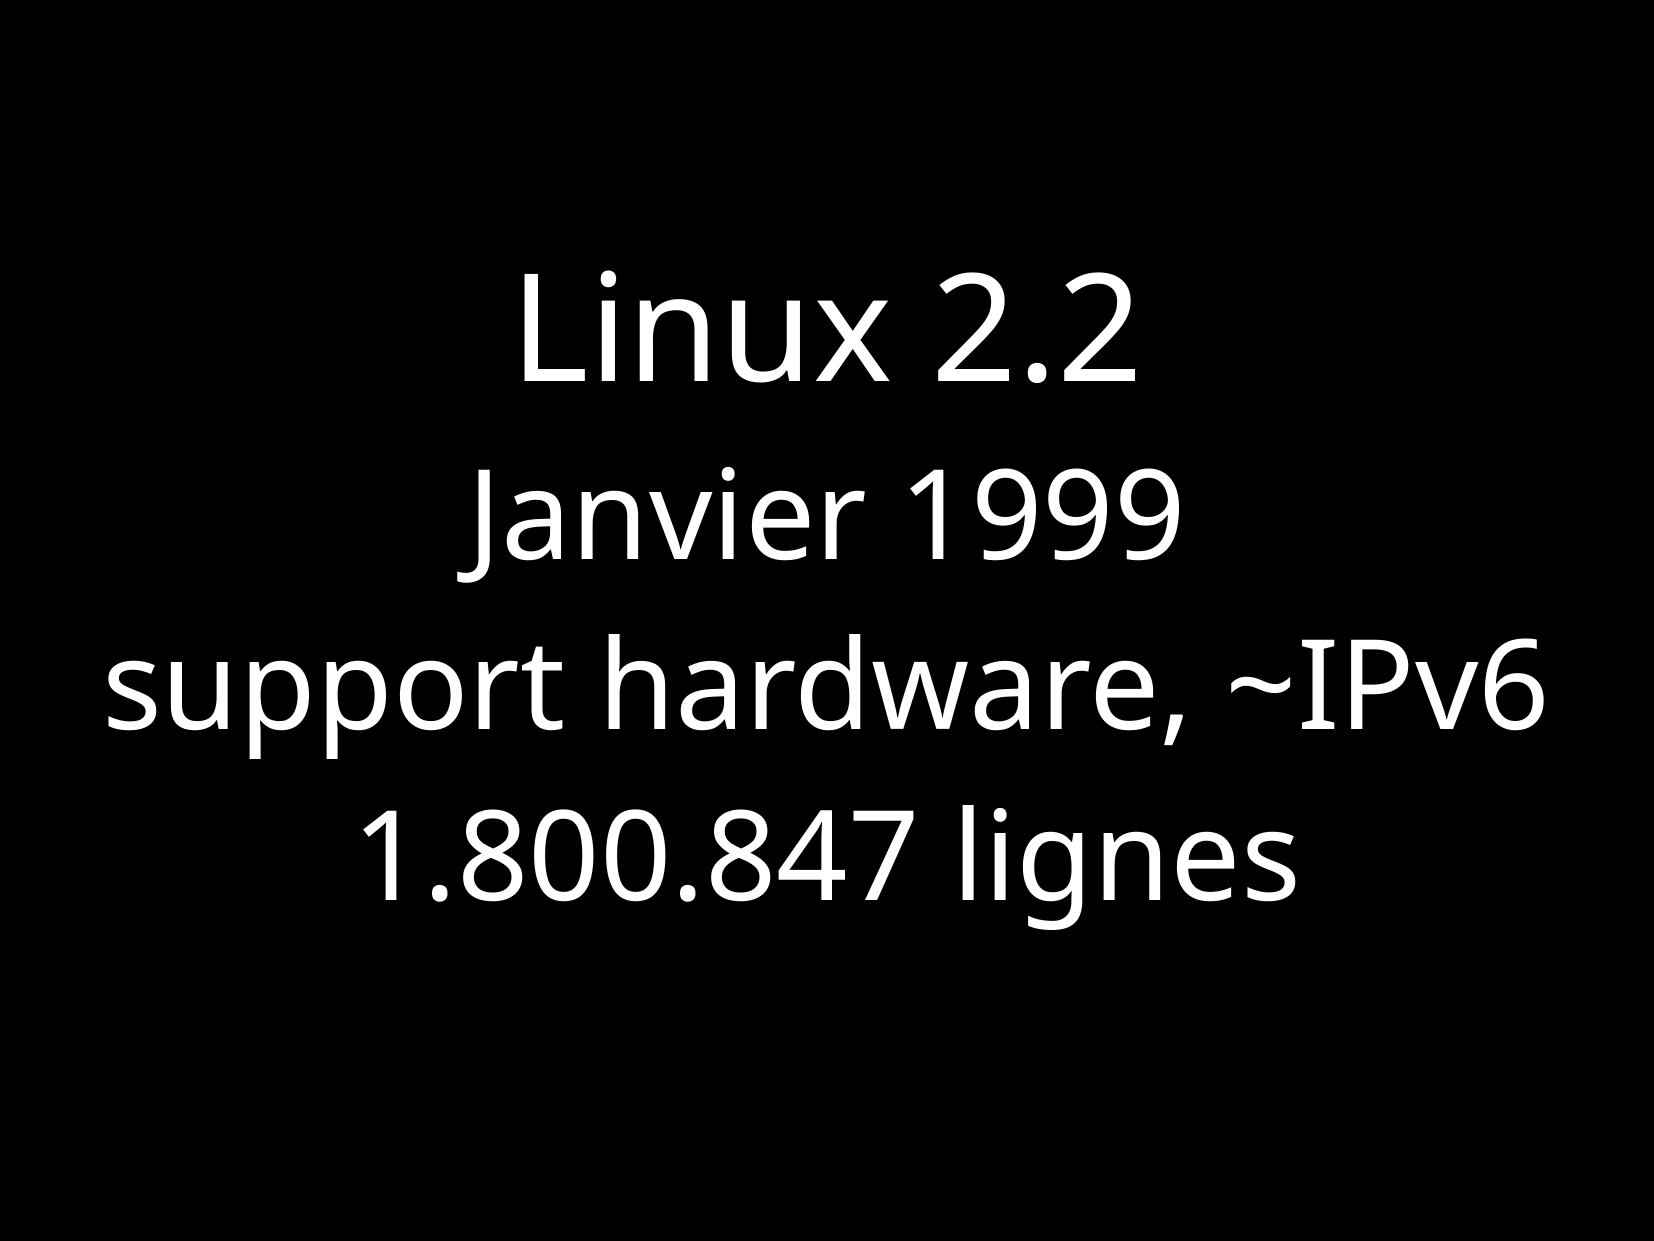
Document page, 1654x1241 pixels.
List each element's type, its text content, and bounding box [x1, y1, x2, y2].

subtitle Linux 2.2 Janvier 1999 support hardware, ~IPv6 1.800.847 lignes [82, 49, 1571, 1109]
